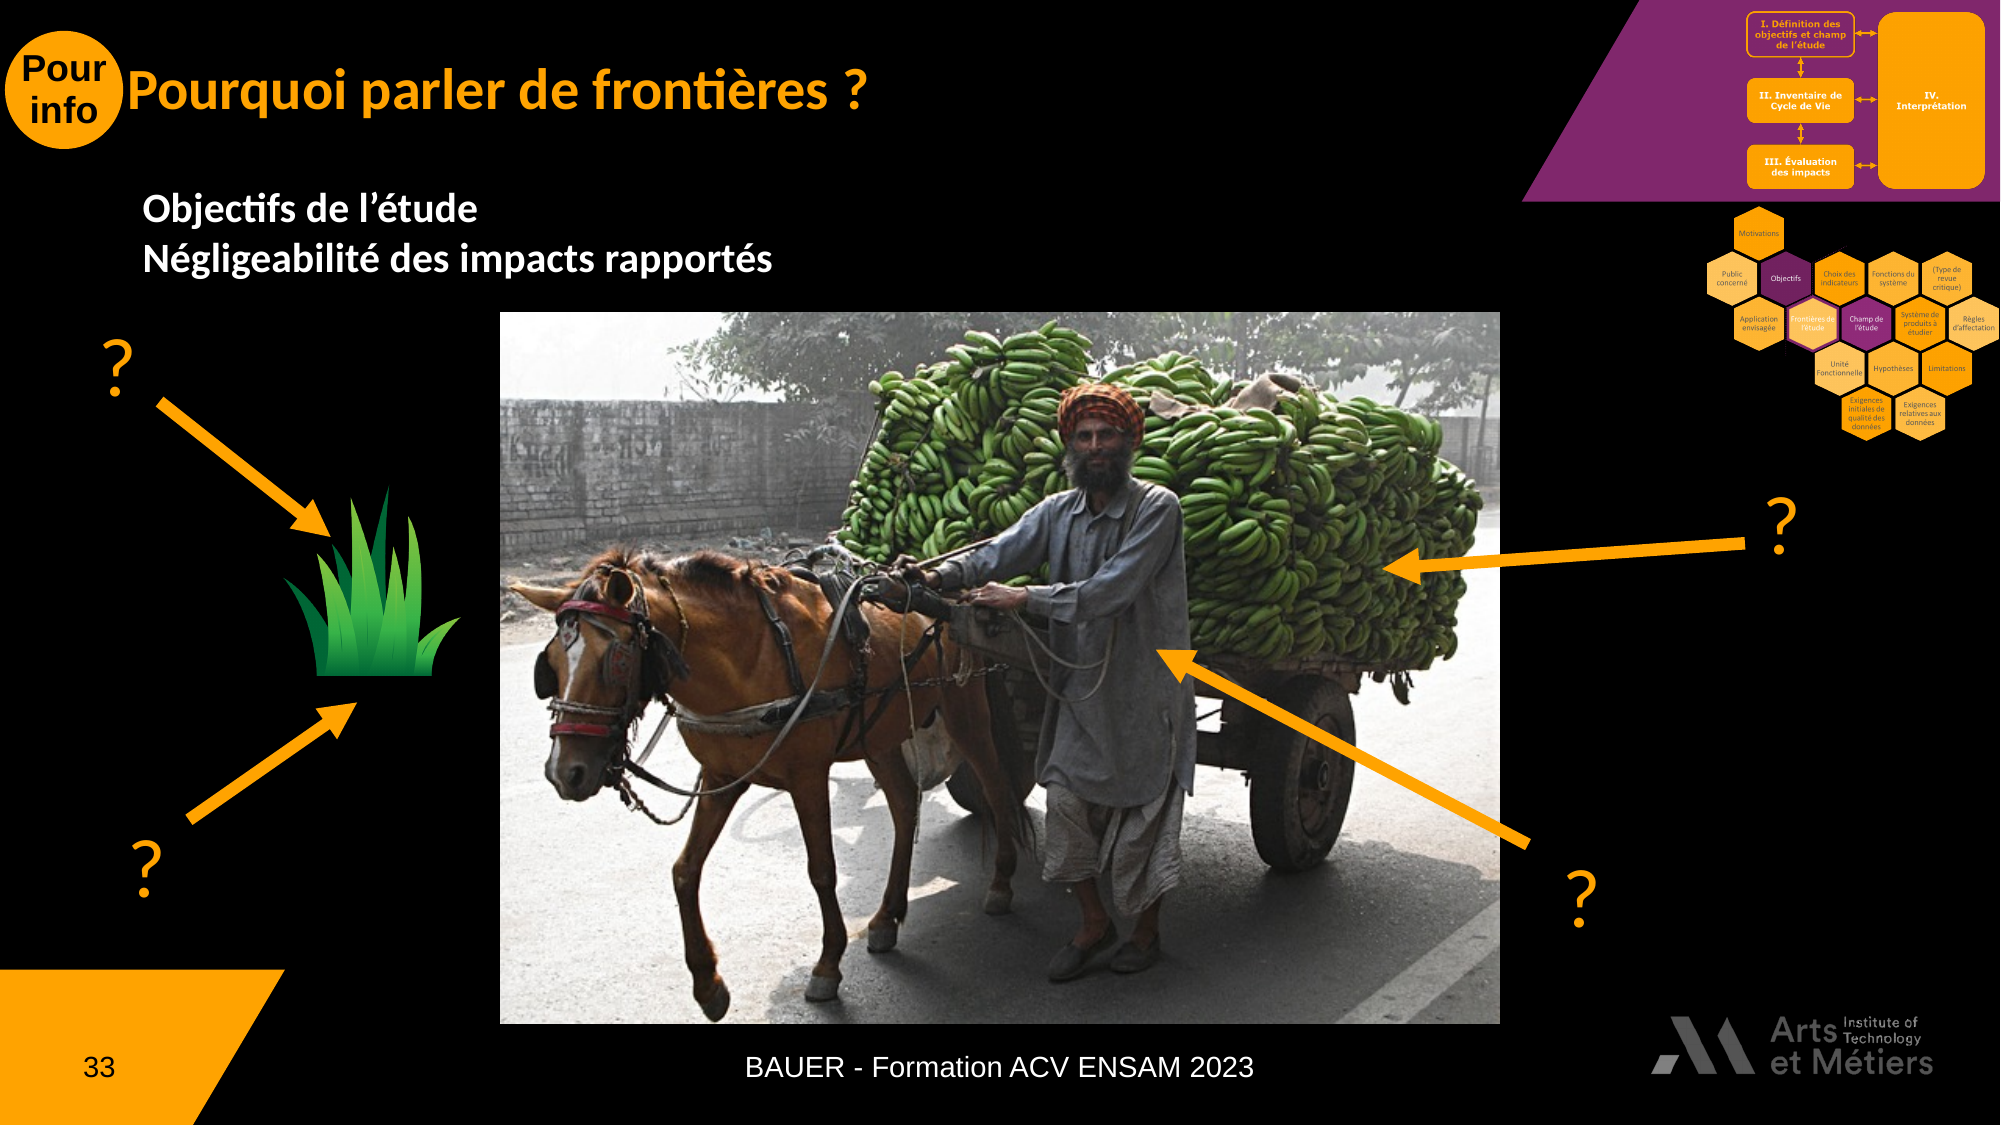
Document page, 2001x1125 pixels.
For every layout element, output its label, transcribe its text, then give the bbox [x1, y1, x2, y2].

picture [1707, 206, 2000, 441]
text_box [1382, 543, 1745, 569]
picture [1631, 997, 1952, 1093]
text_box [159, 401, 283, 500]
picture [1746, 11, 1985, 189]
text_box Pour info [4, 30, 124, 149]
title Pourquoi parler de frontières ? [112, 51, 1252, 166]
text_box ? [1747, 463, 1817, 579]
text_box ? [83, 305, 153, 421]
text_box [1155, 649, 1529, 845]
text_box [188, 702, 358, 820]
text_box ? [1547, 836, 1616, 952]
picture [283, 484, 461, 676]
text_box Objectifs de l’étude Négligeabilité des impacts rapportés [127, 173, 1168, 288]
picture [500, 312, 1500, 1024]
text_box ? [113, 806, 182, 922]
